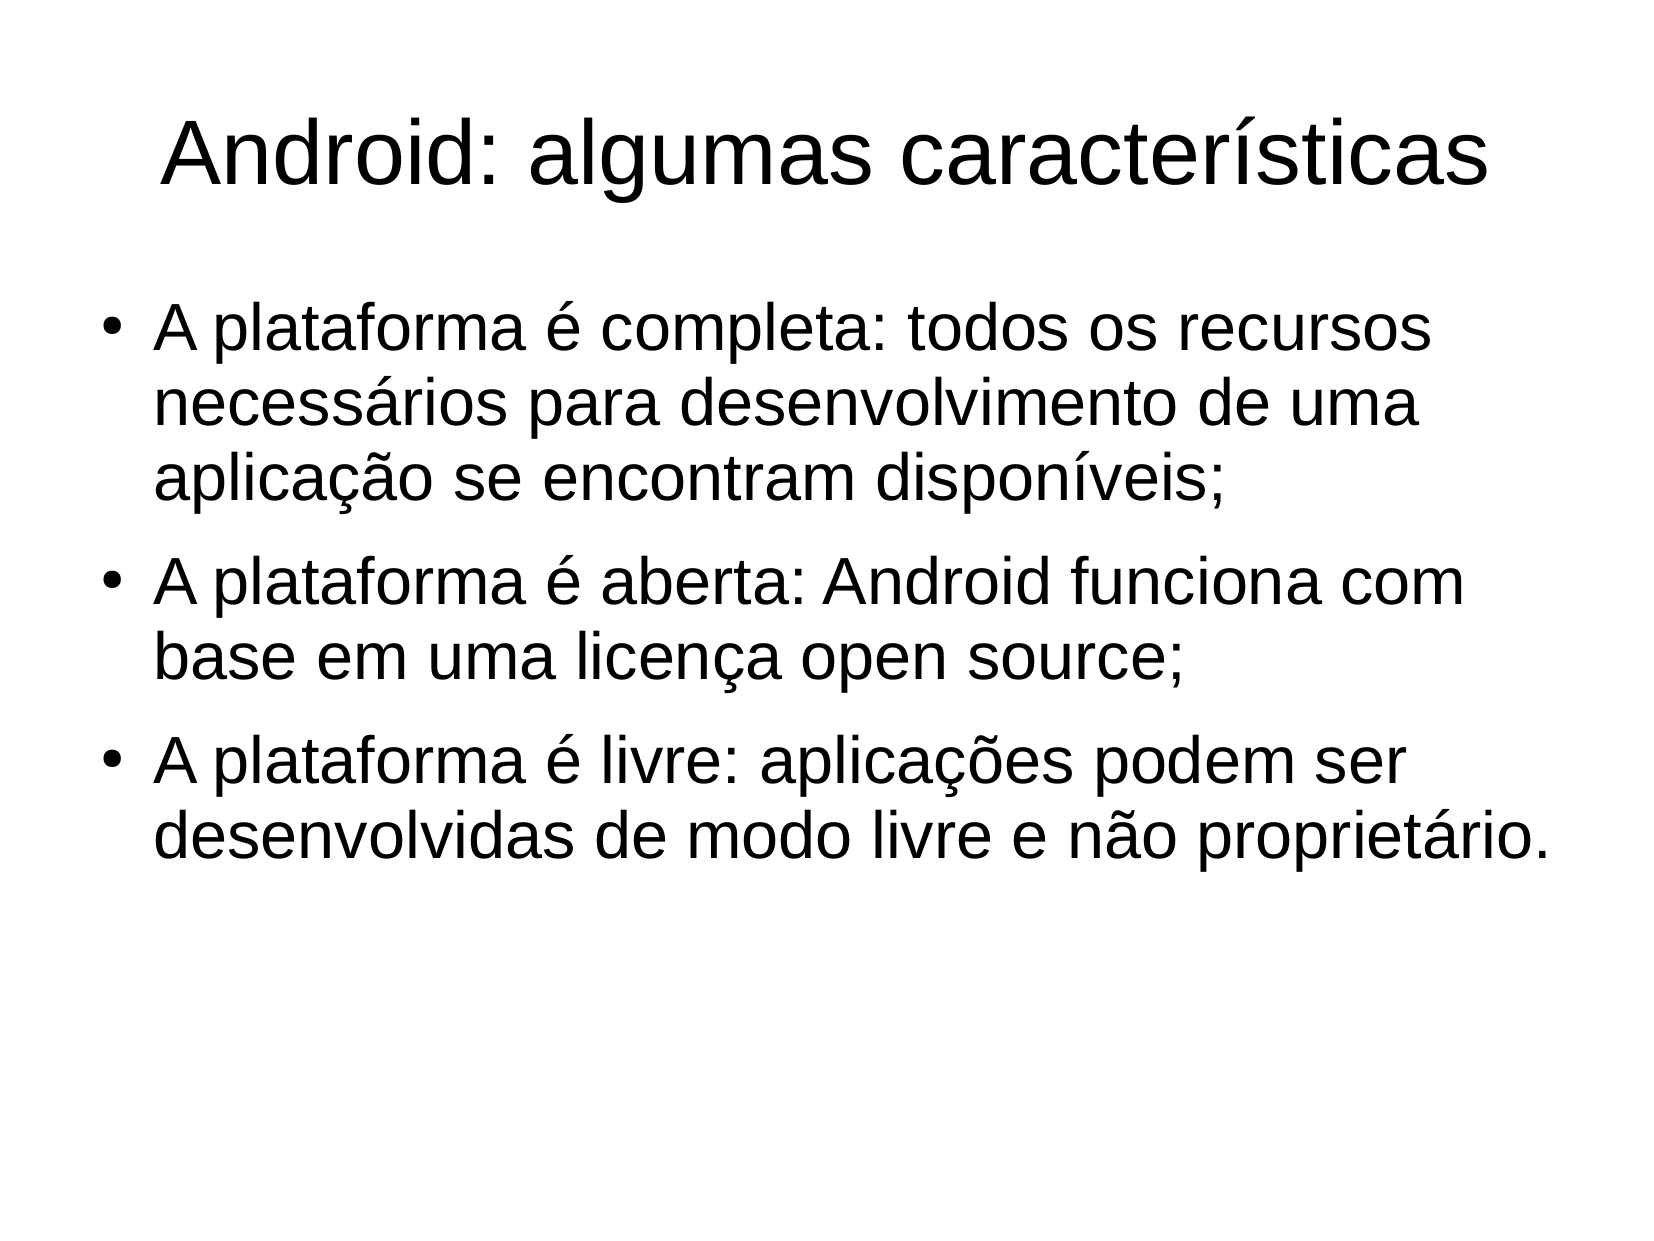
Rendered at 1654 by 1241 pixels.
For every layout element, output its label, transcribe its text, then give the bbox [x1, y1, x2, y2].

title Android: algumas características [82, 49, 1571, 257]
list A plataforma é completa: todos os recursos necessários para desenvolvimento de uma aplicação se encontram disponíveis; A plataforma é aberta: Android funciona com base em uma licença open source; A plataforma é livre: aplicações podem ser desenvolvidas de modo livre e não proprietário. [82, 290, 1571, 1109]
